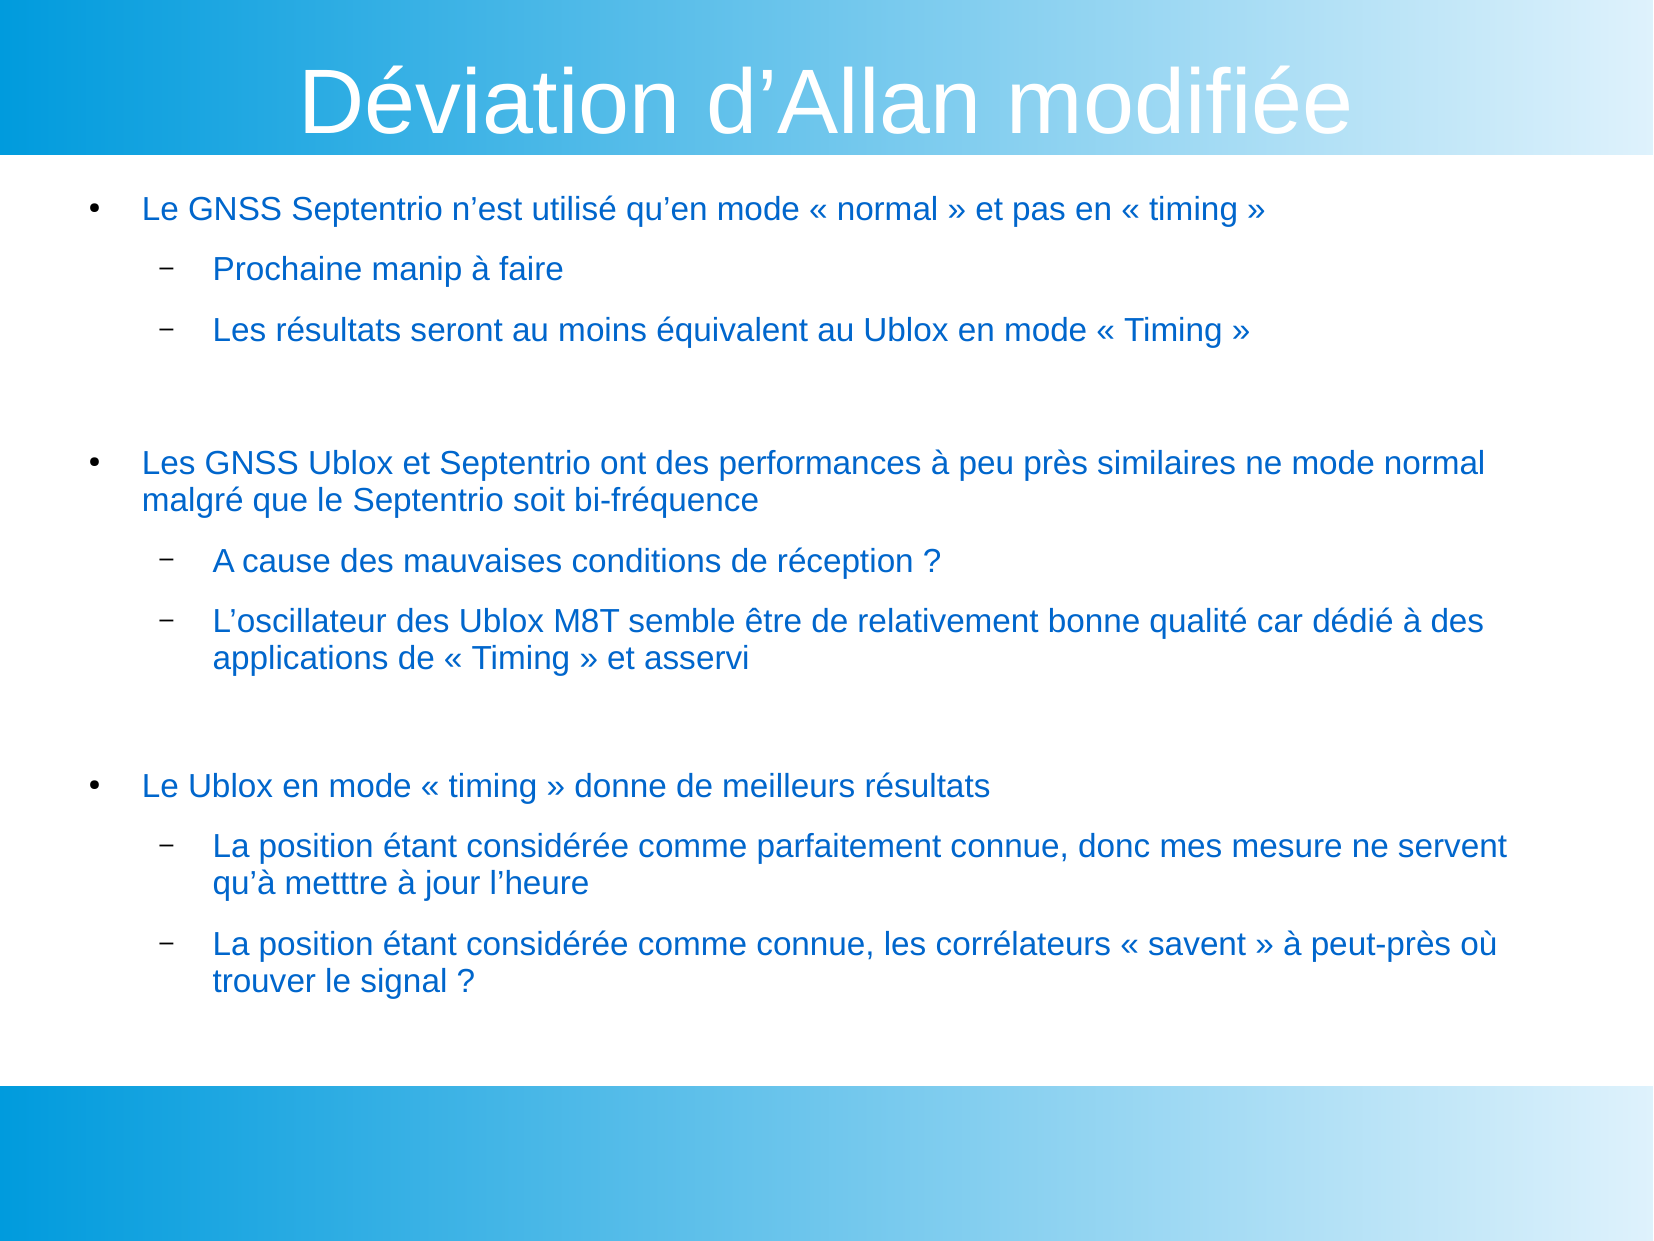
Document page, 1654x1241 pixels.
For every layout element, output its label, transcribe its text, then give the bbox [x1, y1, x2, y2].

title Déviation d’Allan modifiée [82, 49, 1571, 155]
list Le GNSS Septentrio n’est utilisé qu’en mode « normal » et pas en « timing » Prochaine manip à faire Les résultats seront au moins équivalent au Ublox en mode « Timing » Les GNSS Ublox et Septentrio ont des performances à peu près similaires ne mode normal malgré que le Septentrio soit bi-fréquence A cause des mauvaises conditions de réception ? L’oscillateur des Ublox M8T semble être de relativement bonne qualité car dédié à des applications de « Timing » et asservi Le Ublox en mode « timing » donne de meilleurs résultats La position étant considérée comme parfaitement connue, donc mes mesure ne servent qu’à metttre à jour l’heure La position étant considérée comme connue, les corrélateurs « savent » à peut-près où trouver le signal ? [70, 190, 1560, 910]
